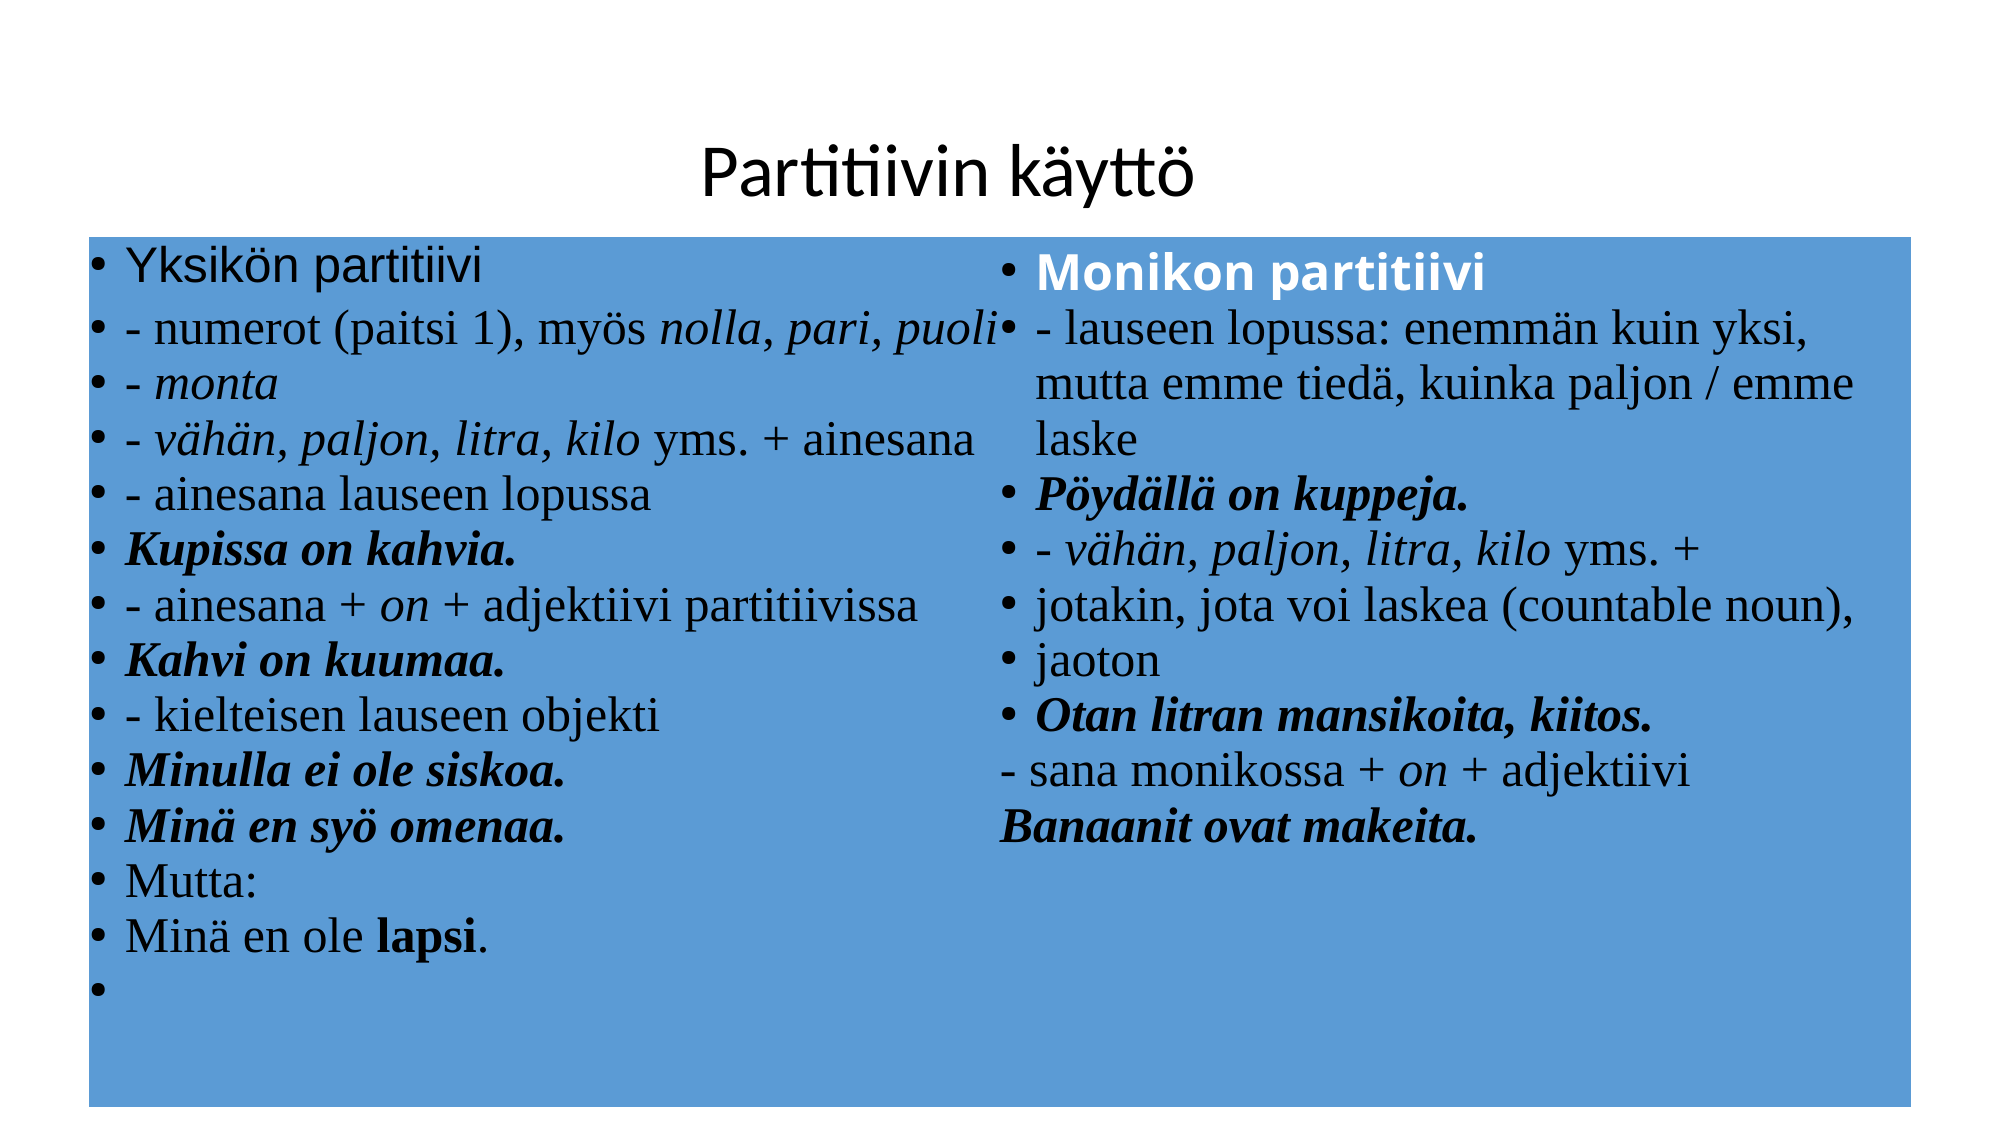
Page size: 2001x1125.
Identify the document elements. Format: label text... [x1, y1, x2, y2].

table_header Yksikön partitiivi [89, 237, 1000, 300]
table_cell - numerot (paitsi 1), myös nolla, pari, puoli - monta - vähän, paljon, litra, kilo yms. + ainesana - ainesana lauseen lopussa Kupissa on kahvia. - ainesana + on + adjektiivi partitiivissa Kahvi on kuumaa. - kielteisen lauseen objekti Minulla ei ole siskoa. Minä en syö omenaa. Mutta: Minä en ole lapsi. [89, 300, 1000, 1107]
text_box Partitiivin käyttö [685, 114, 1219, 221]
table_cell - lauseen lopussa: enemmän kuin yksi, mutta emme tiedä, kuinka paljon / emme laske Pöydällä on kuppeja. - vähän, paljon, litra, kilo yms. + jotakin, jota voi laskea (countable noun), jaoton Otan litran mansikoita, kiitos. - sana monikossa + on + adjektiivi Banaanit ovat makeita. [1000, 300, 1911, 1107]
table_header Monikon partitiivi [1000, 237, 1911, 300]
